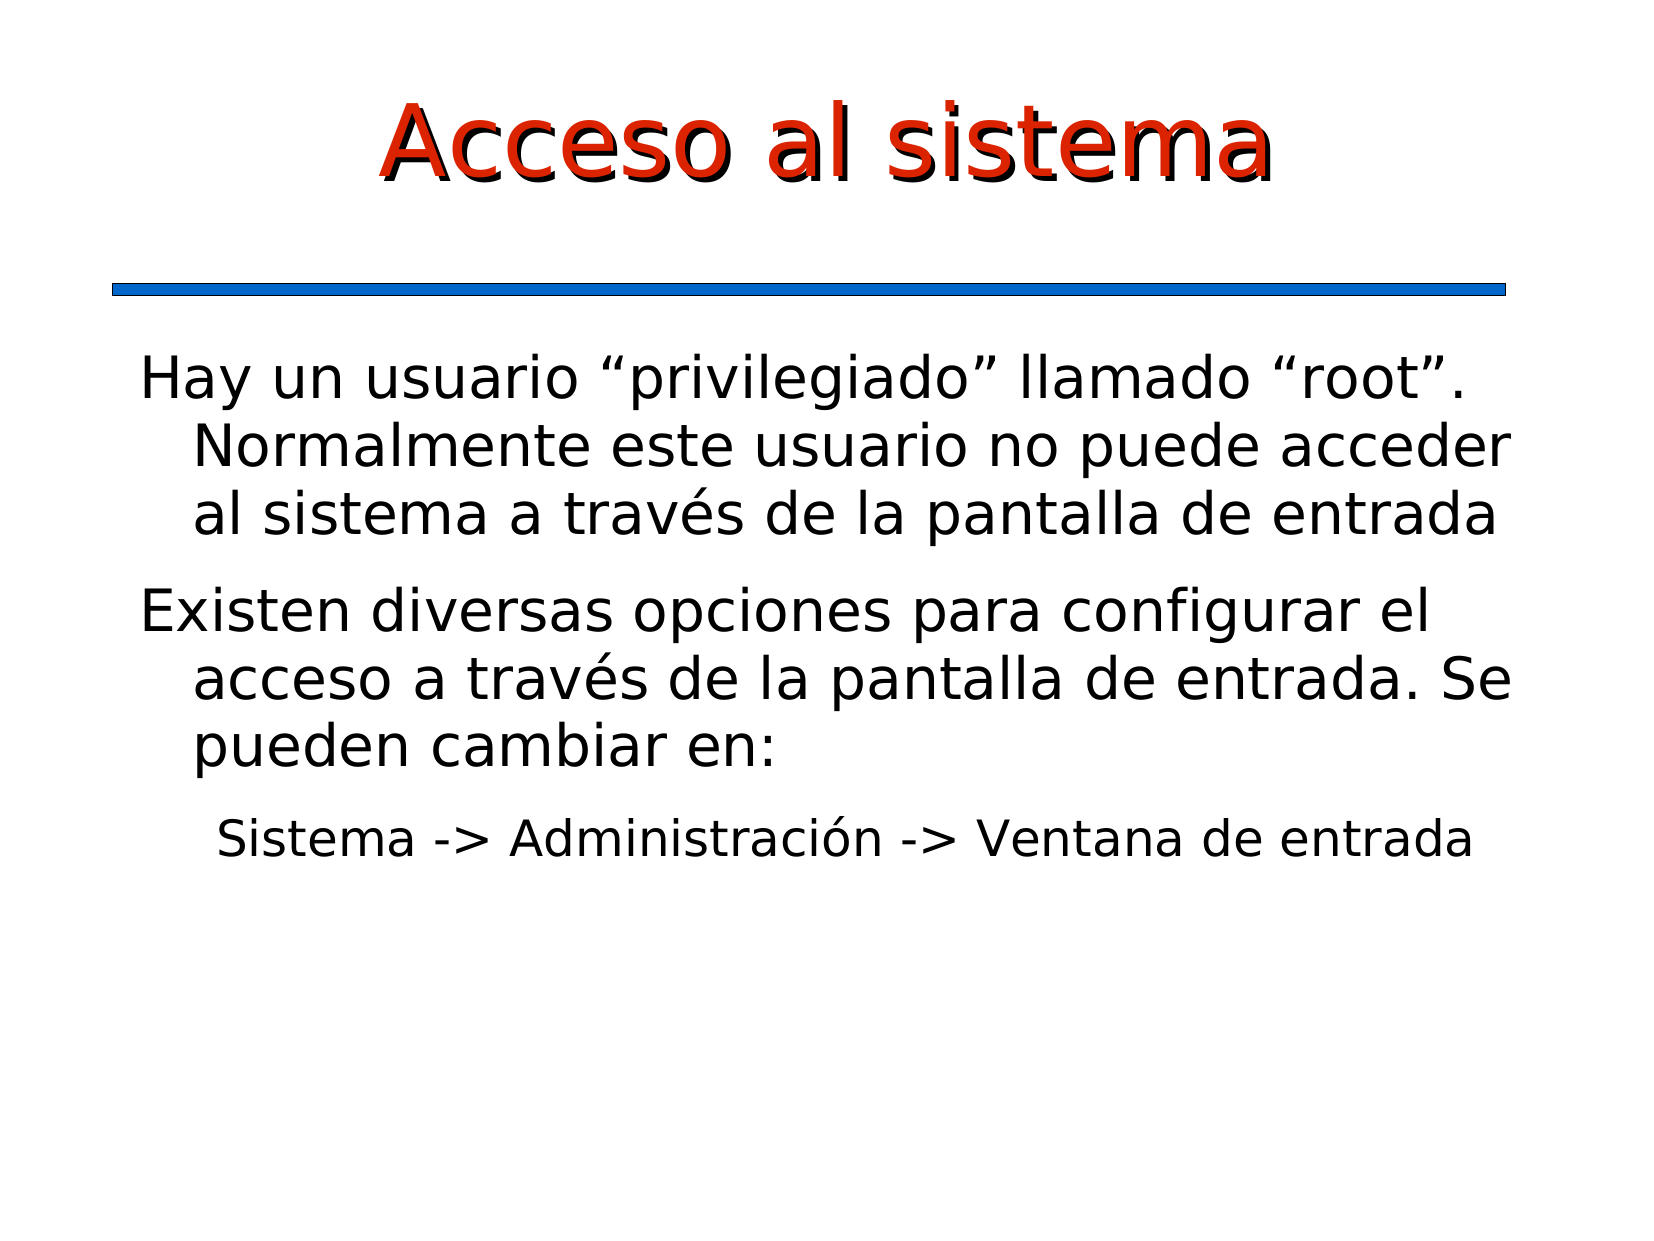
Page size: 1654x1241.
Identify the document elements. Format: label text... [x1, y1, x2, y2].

list Hay un usuario “privilegiado” llamado “root”. Normalmente este usuario no puede acceder al sistema a través de la pantalla de entrada Existen diversas opciones para configurar el acceso a través de la pantalla de entrada. Se pueden cambiar en: Sistema -> Administración -> Ventana de entrada [121, 344, 1534, 1127]
title Acceso al sistema [121, 37, 1534, 246]
